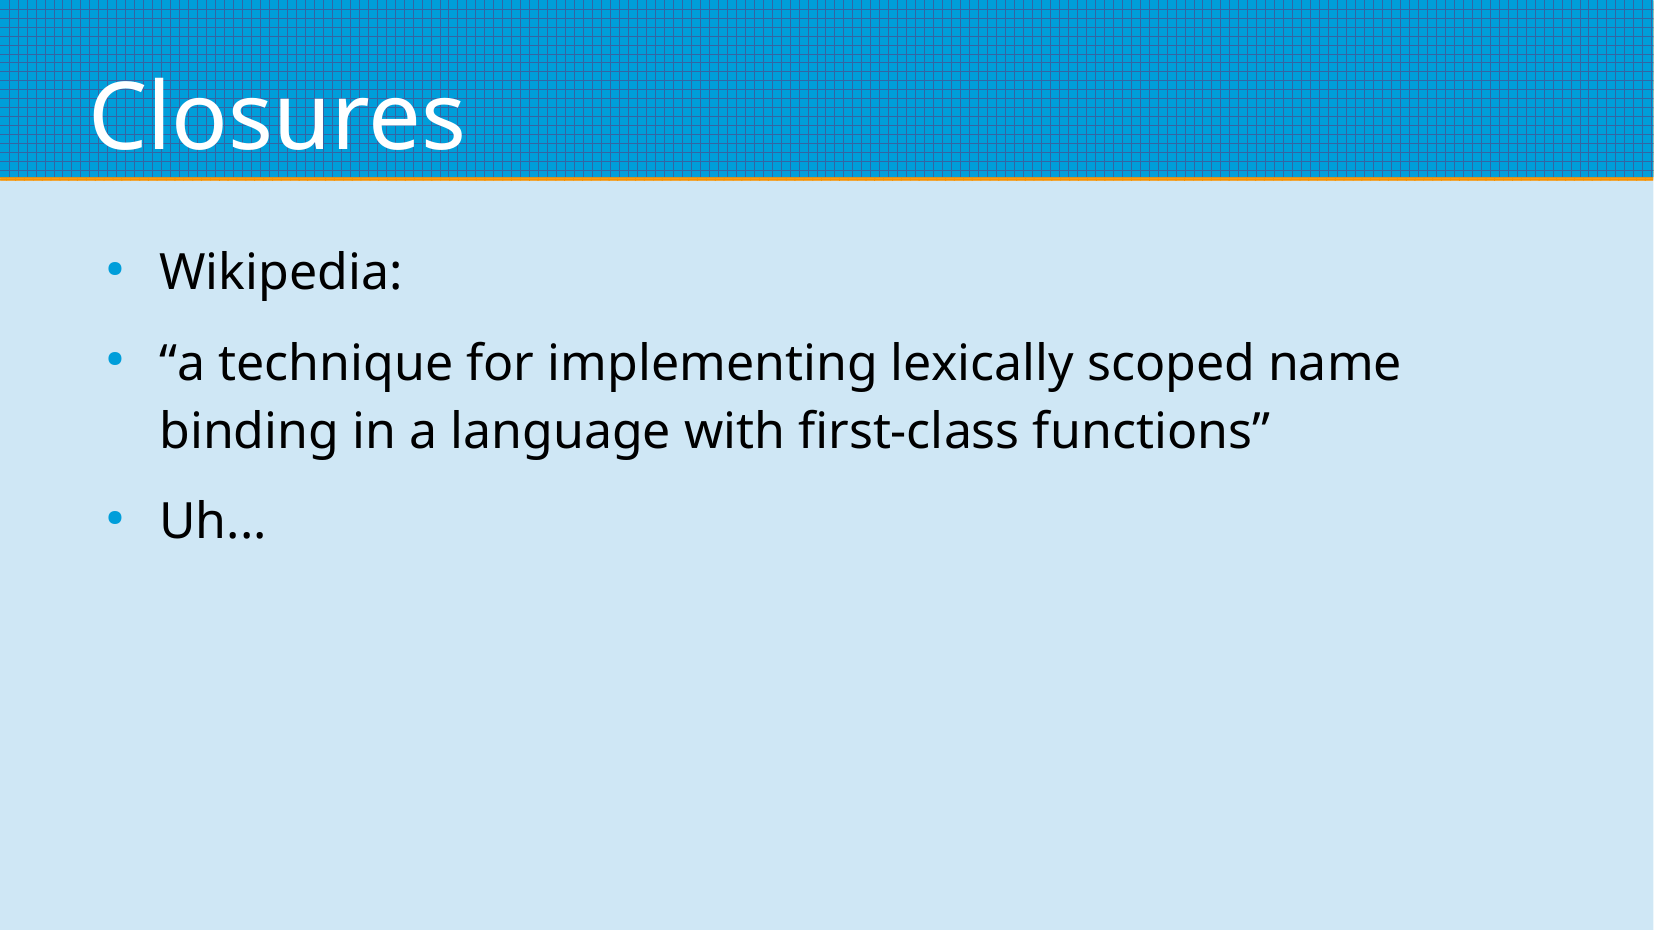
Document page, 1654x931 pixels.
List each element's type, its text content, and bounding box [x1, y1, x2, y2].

list Wikipedia: “a technique for implementing lexically scoped name binding in a language with first-class functions” Uh... [88, 236, 1565, 813]
title Closures [88, 14, 1565, 178]
